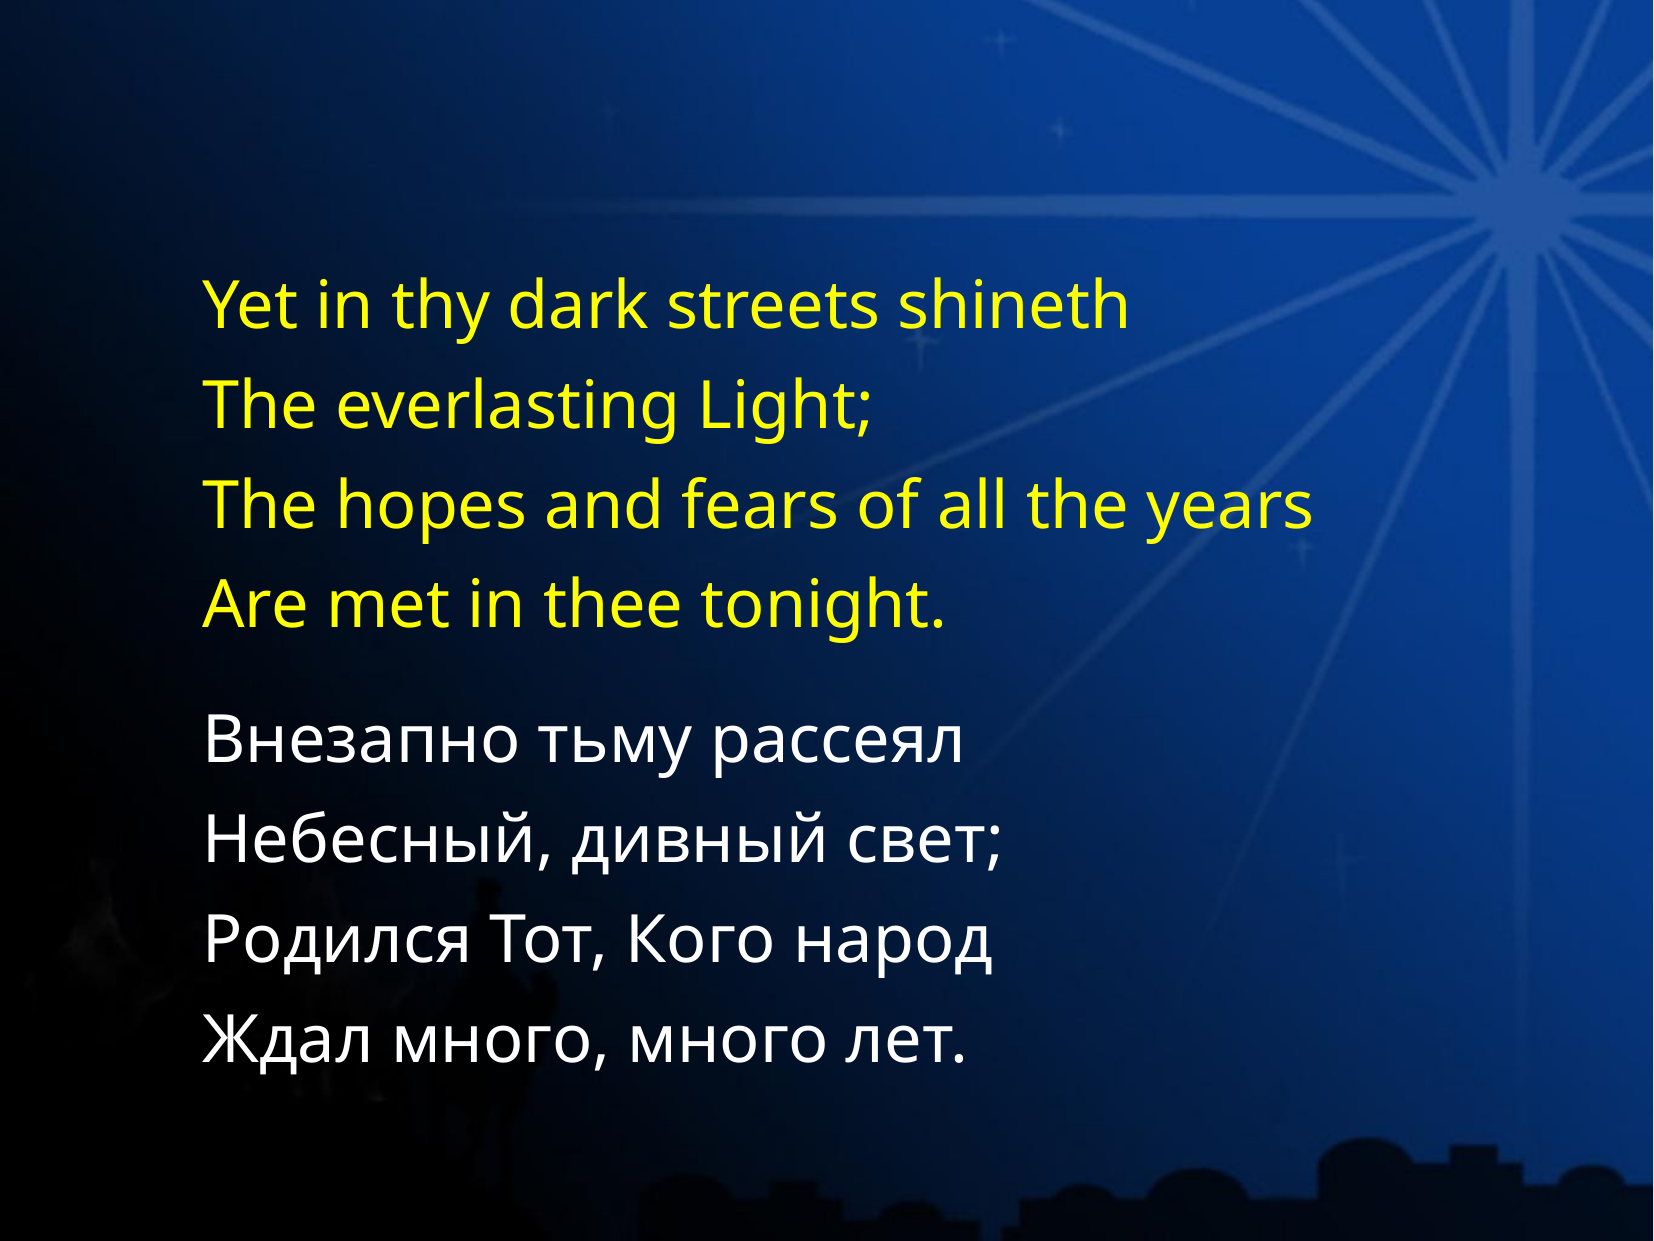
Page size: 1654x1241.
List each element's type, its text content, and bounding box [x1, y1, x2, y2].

text_box Внезапно тьму рассеял Небесный, дивный свет; Родился Тот, Кого народ Ждал много, много лет. [75, 675, 1576, 1163]
text_box Yet in thy dark streets shineth The everlasting Light; The hopes and fears of all the years Are met in thee tonight. [75, 150, 1576, 638]
picture [0, 0, 1654, 1241]
